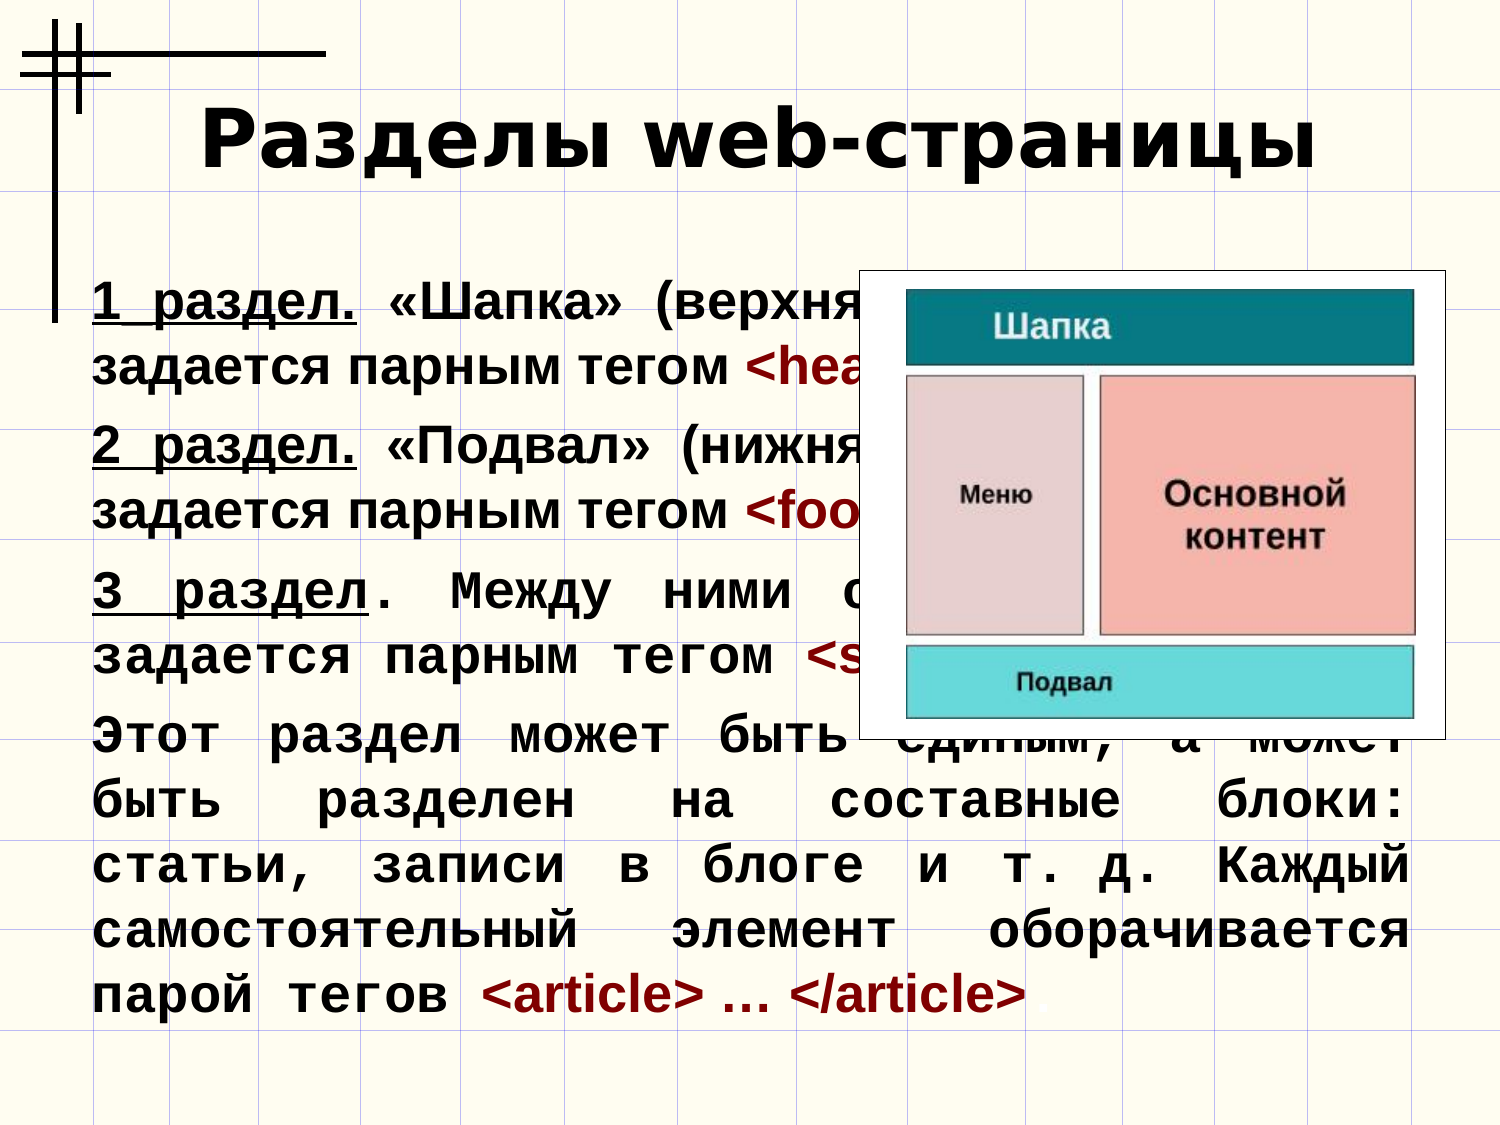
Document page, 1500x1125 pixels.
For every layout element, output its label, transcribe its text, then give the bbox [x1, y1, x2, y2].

list 1_раздел. «Шапка» (верхняя часть страницы), задается парным тегом <header>. 2 раздел. «Подвал» (нижняя часть страницы), задается парным тегом <footer>. 3 раздел. Между ними основной контент, задается парным тегом <section>. Этот раздел может быть единым, а может быть разделен на составные блоки: статьи, записи в блоге и т. д. Каждый самостоятельный элемент оборачивается парой тегов <article> … </article>. [76, 257, 1427, 1001]
title Разделы web-страницы [75, 16, 1426, 253]
picture [906, 289, 1416, 719]
text_box [859, 270, 1446, 740]
